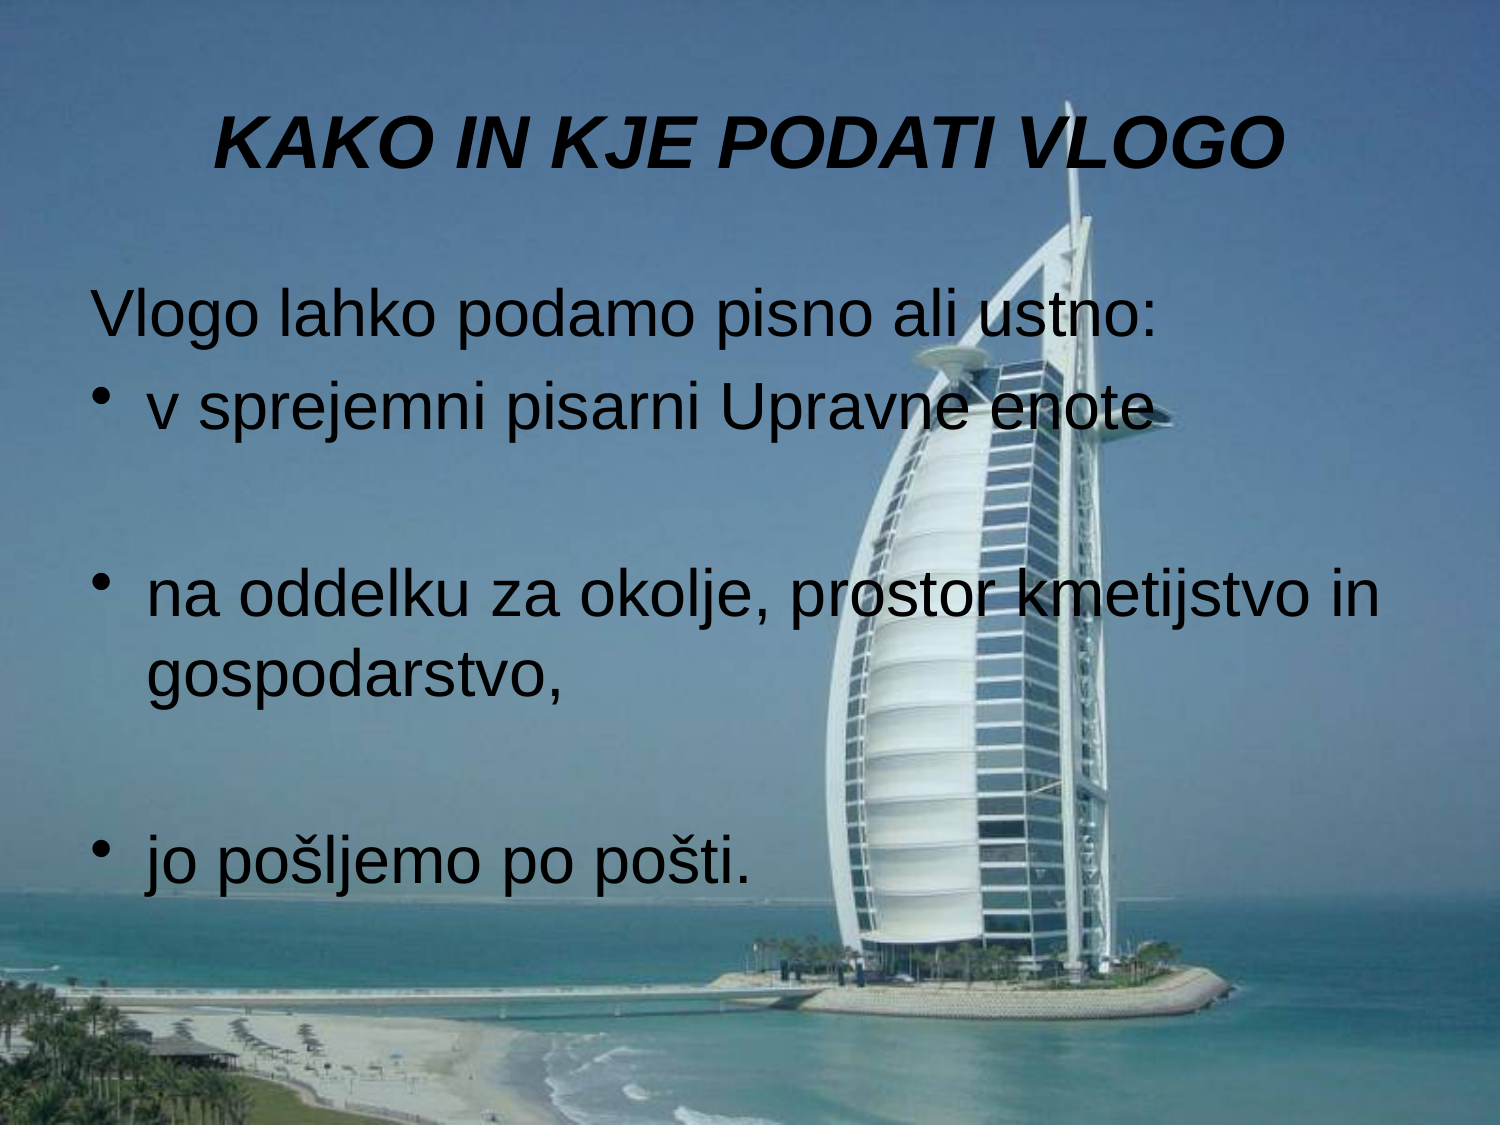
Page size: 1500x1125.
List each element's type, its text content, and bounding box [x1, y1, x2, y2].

list Vlogo lahko podamo pisno ali ustno: v sprejemni pisarni Upravne enote na oddelku za okolje, prostor kmetijstvo in gospodarstvo, jo pošljemo po pošti. [75, 262, 1425, 1005]
title KAKO IN KJE PODATI VLOGO [75, 45, 1425, 233]
picture [0, 0, 1500, 1125]
